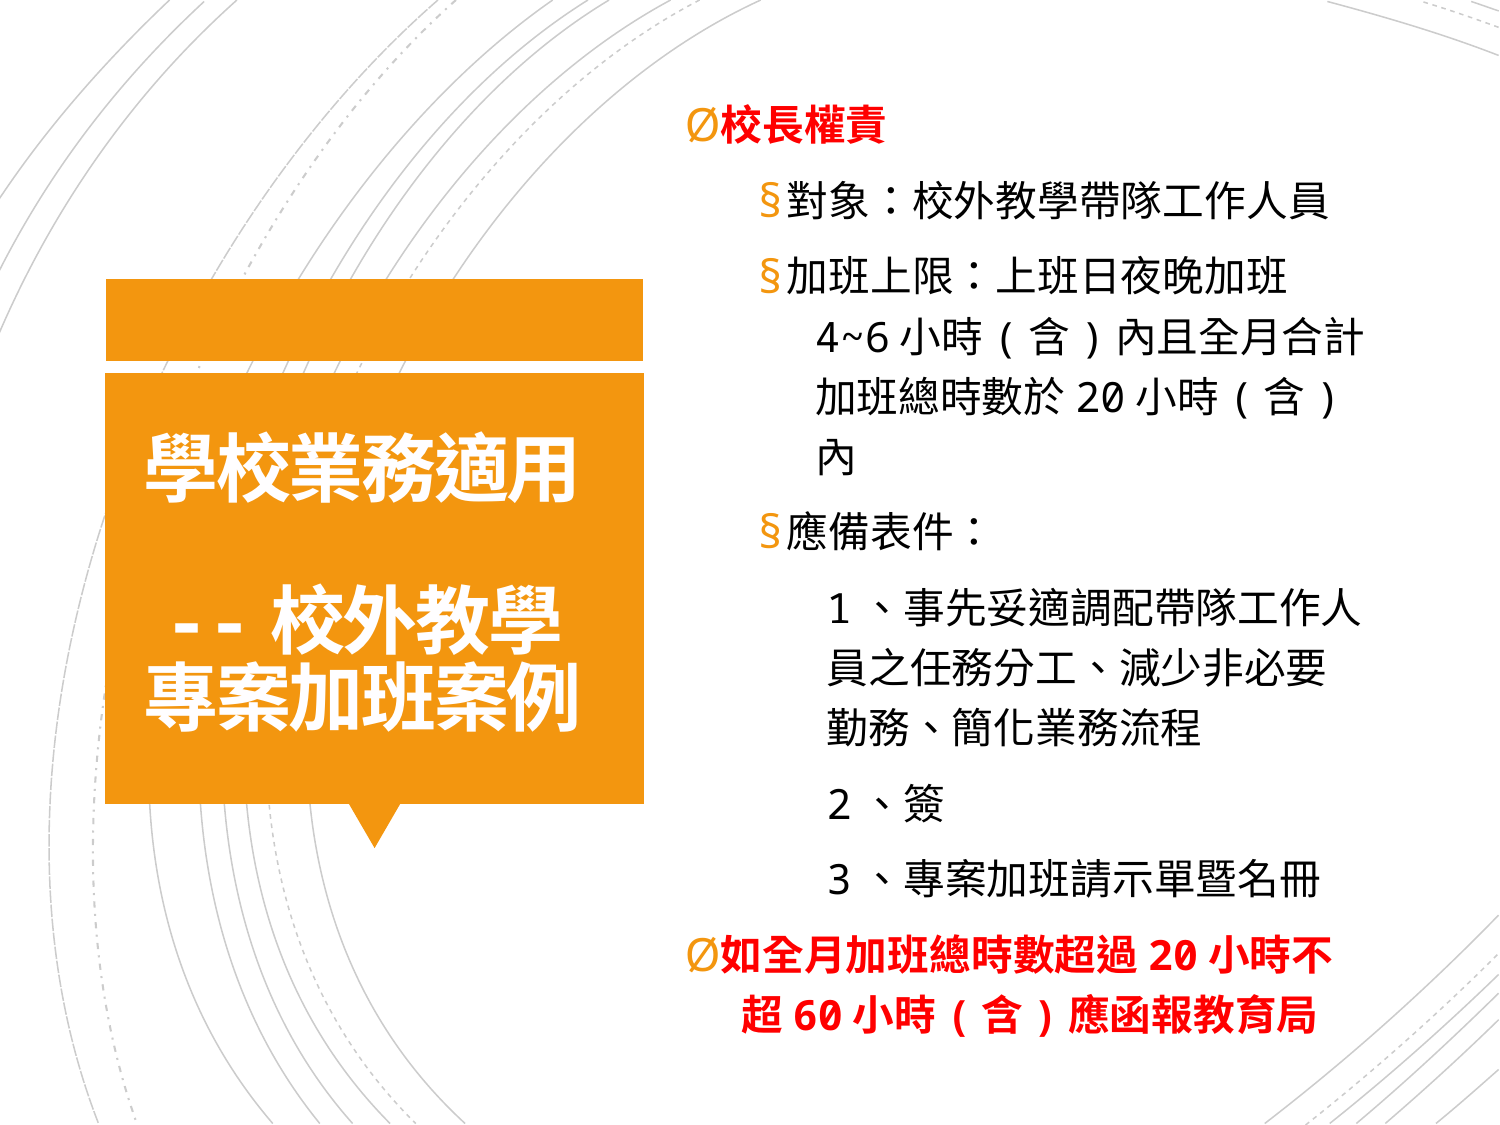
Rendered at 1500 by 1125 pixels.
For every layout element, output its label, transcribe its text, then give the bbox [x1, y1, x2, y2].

list 校長權責 對象：校外教學帶隊工作人員 加班上限：上班日夜晚加班4~6小時(含)內且全月合計加班總時數於20小時(含)內 應備表件： 1、事先妥適調配帶隊工作人員之任務分工、減少非必要勤務、簡化業務流程 2、簽 3、專案加班請示單暨名冊 如全月加班總時數超過20小時不超60小時(含)應函報教育局 [669, 25, 1381, 1102]
title 學校業務適用 --校外教學專案加班案例 [96, 385, 630, 790]
